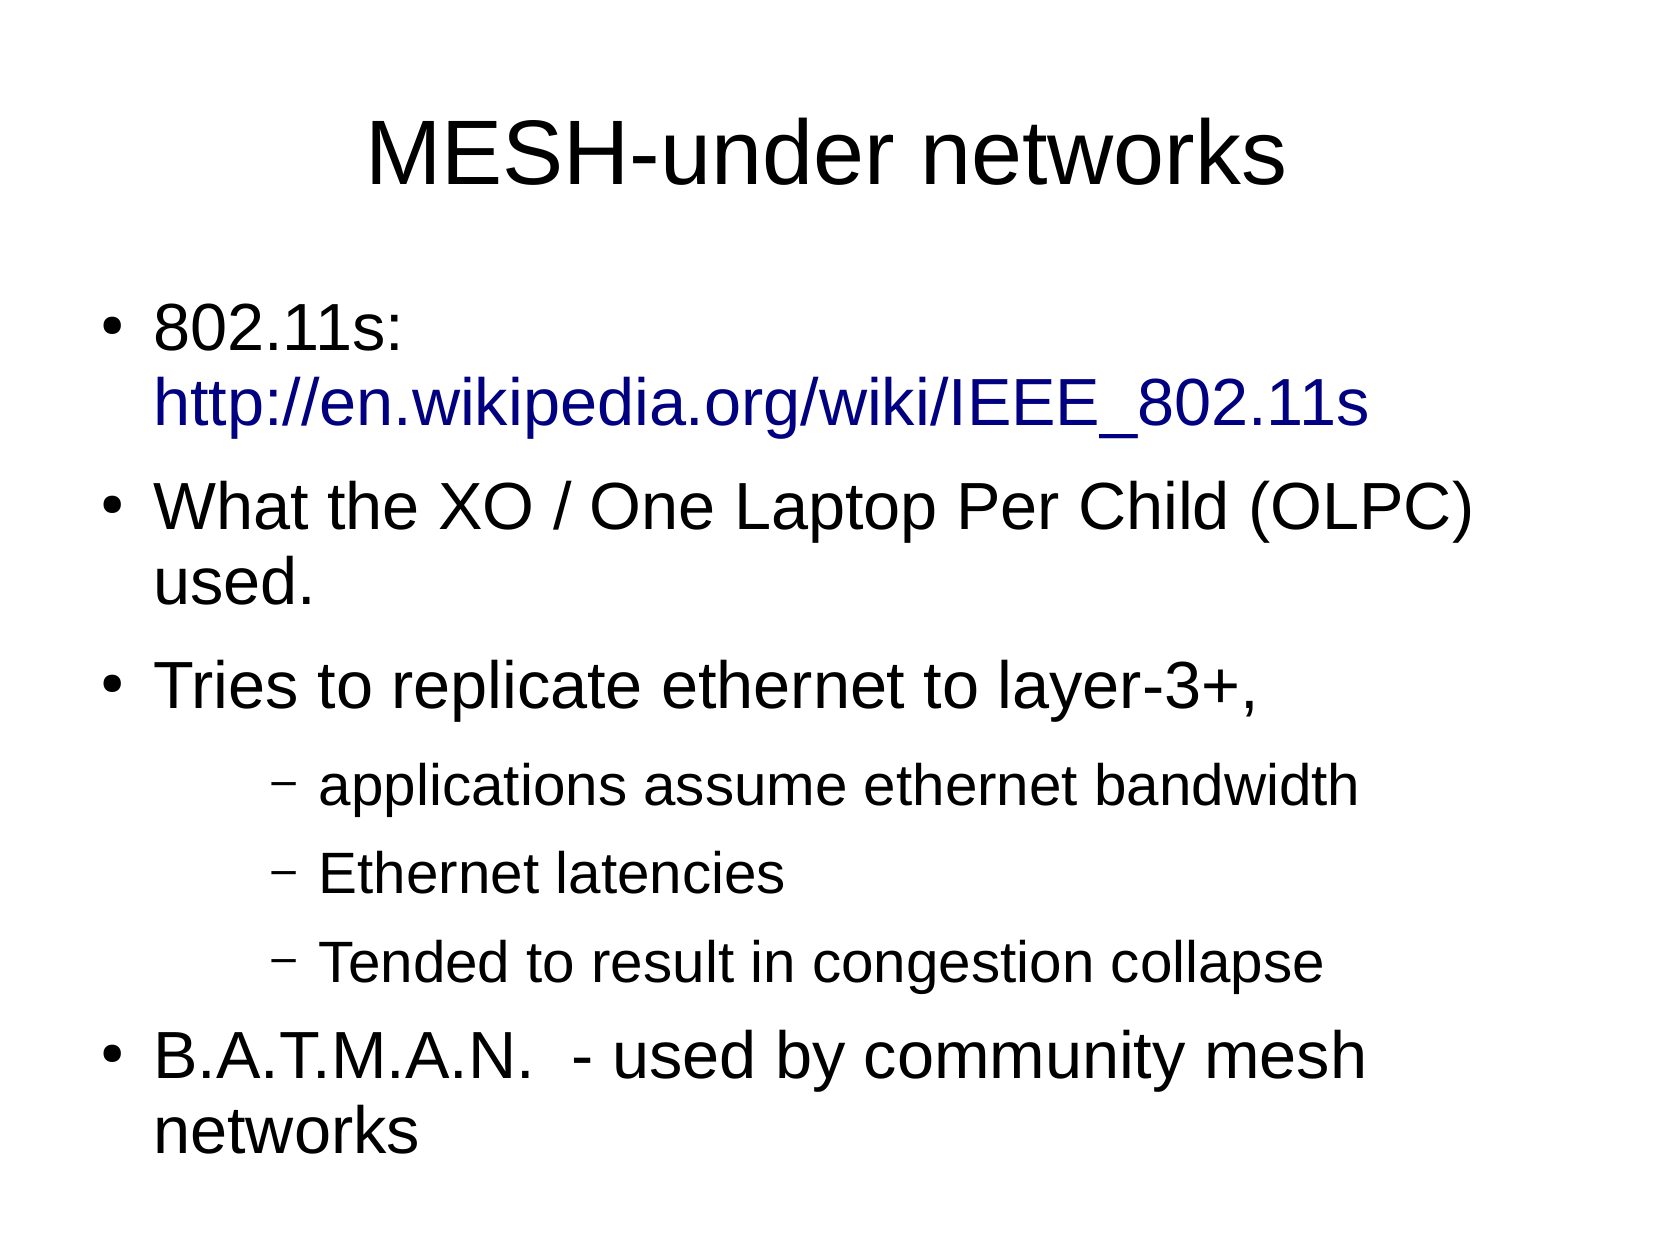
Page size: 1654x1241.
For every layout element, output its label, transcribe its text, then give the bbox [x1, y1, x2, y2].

title MESH-under networks [82, 49, 1571, 257]
list 802.11s: http://en.wikipedia.org/wiki/IEEE_802.11s What the XO / One Laptop Per Child (OLPC) used. Tries to replicate ethernet to layer-3+, applications assume ethernet bandwidth Ethernet latencies Tended to result in congestion collapse B.A.T.M.A.N. - used by community mesh networks [82, 290, 1571, 1169]
